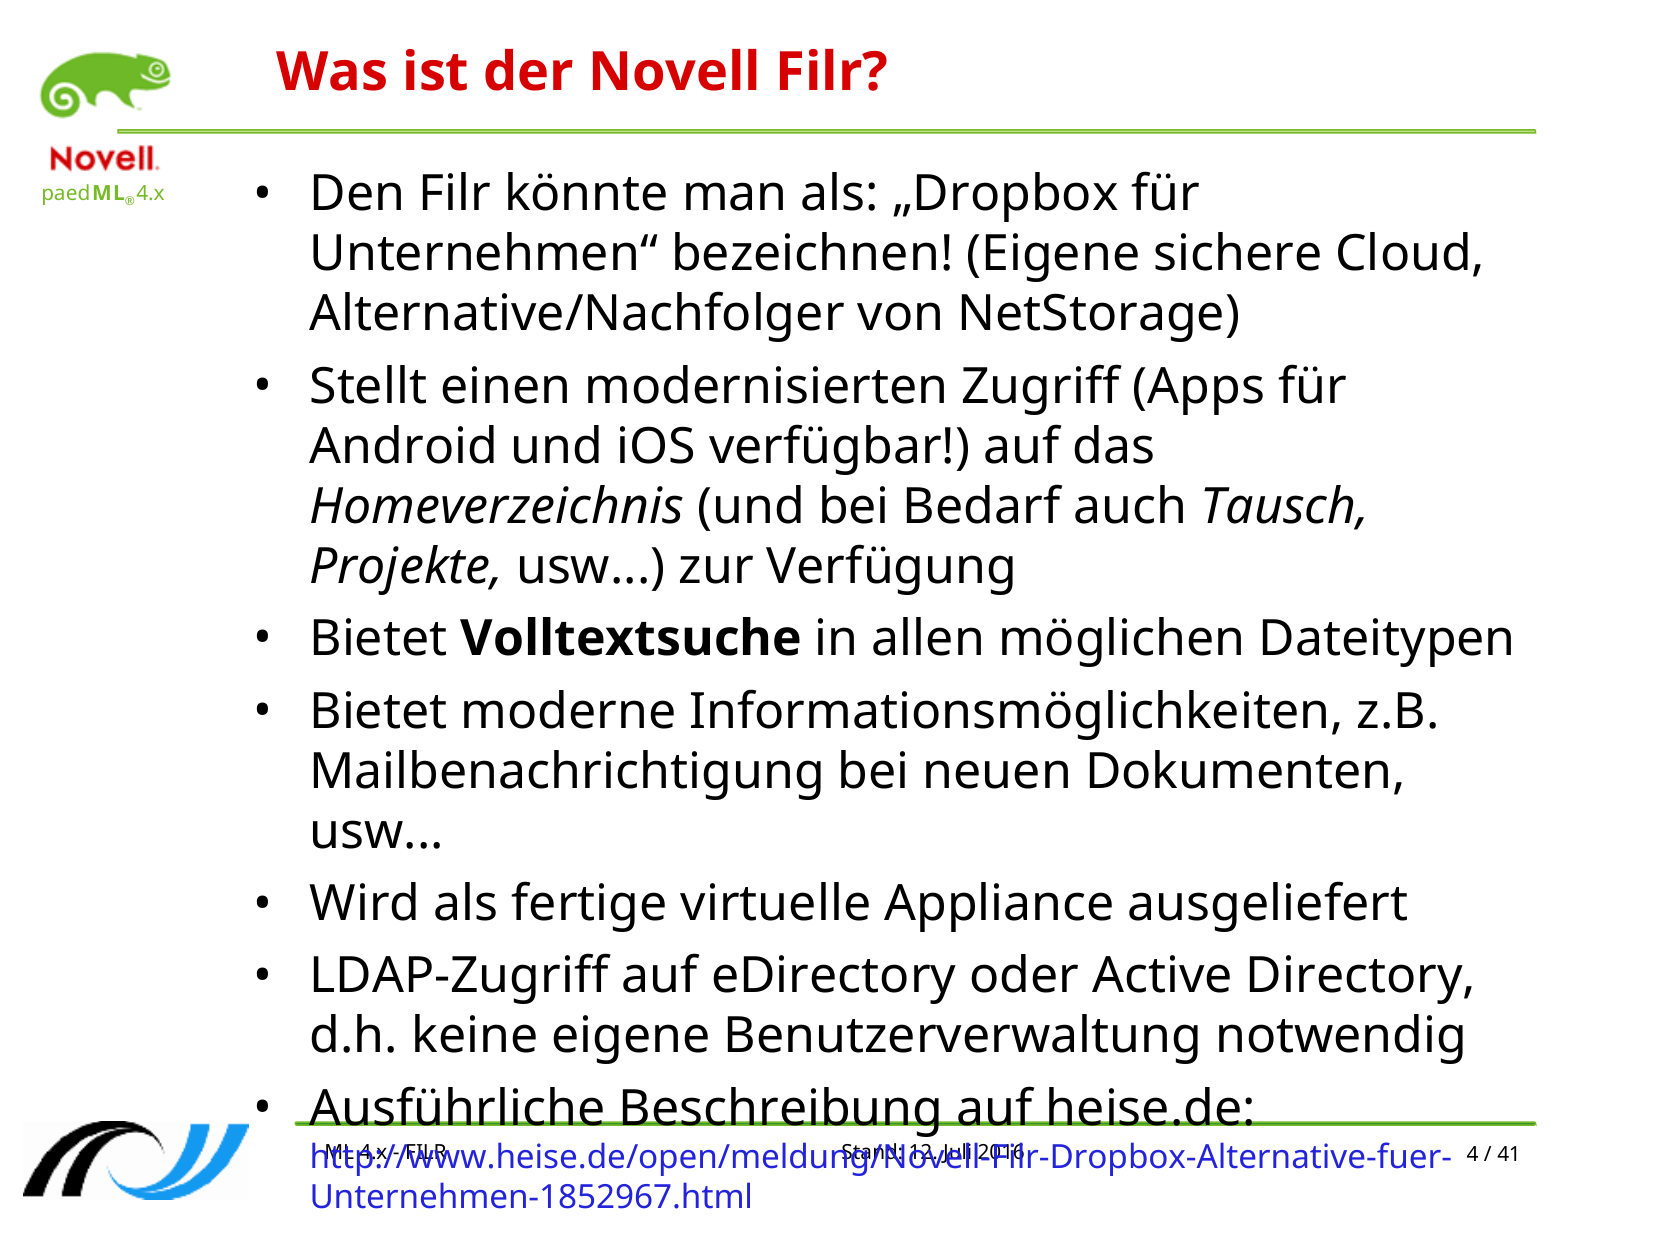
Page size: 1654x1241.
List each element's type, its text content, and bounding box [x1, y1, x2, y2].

title Was ist der Novell Filr? [256, 17, 1530, 121]
list Den Filr könnte man als: „Dropbox für Unternehmen“ bezeichnen! (Eigene sichere Cloud, Alternative/Nachfolger von NetStorage) Stellt einen modernisierten Zugriff (Apps für Android und iOS verfügbar!) auf das Homeverzeichnis (und bei Bedarf auch Tausch, Projekte, usw...) zur Verfügung Bietet Volltextsuche in allen möglichen Dateitypen Bietet moderne Informationsmöglichkeiten, z.B. Mailbenachrichtigung bei neuen Dokumenten, usw... Wird als fertige virtuelle Appliance ausgeliefert LDAP-Zugriff auf eDirectory oder Active Directory, d.h. keine eigene Benutzerverwaltung notwendig Ausführliche Beschreibung auf heise.de: http://www.heise.de/open/meldung/Novell-Filr-Dropbox-Alternative-fuer-Unternehmen-1852967.html [253, 160, 1530, 1241]
picture [23, 1121, 249, 1200]
picture [26, 35, 184, 193]
